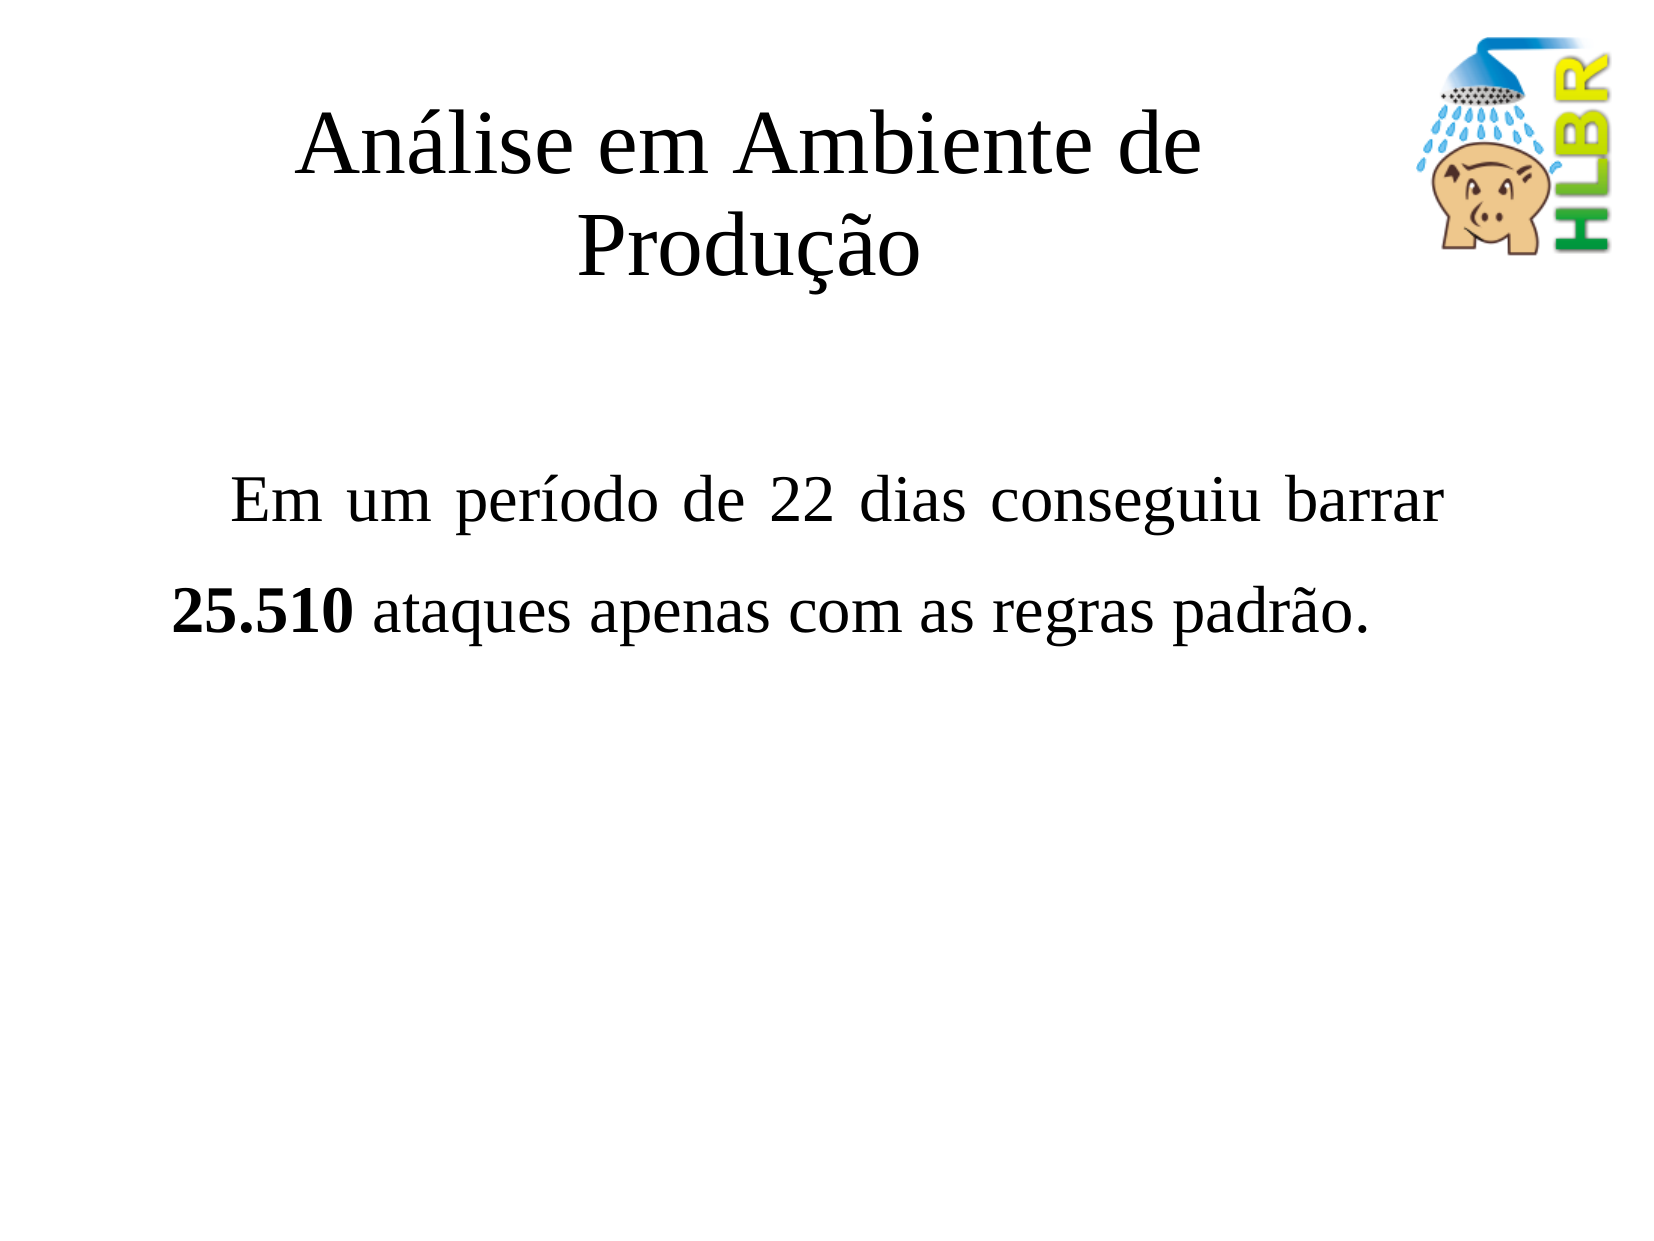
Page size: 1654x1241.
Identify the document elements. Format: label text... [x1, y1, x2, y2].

title Análise em Ambiente de Produção [112, 76, 1388, 312]
picture [1416, 37, 1612, 260]
list Em um período de 22 dias conseguiu barrar 25.510 ataques apenas com as regras padrão. [171, 425, 1447, 1121]
